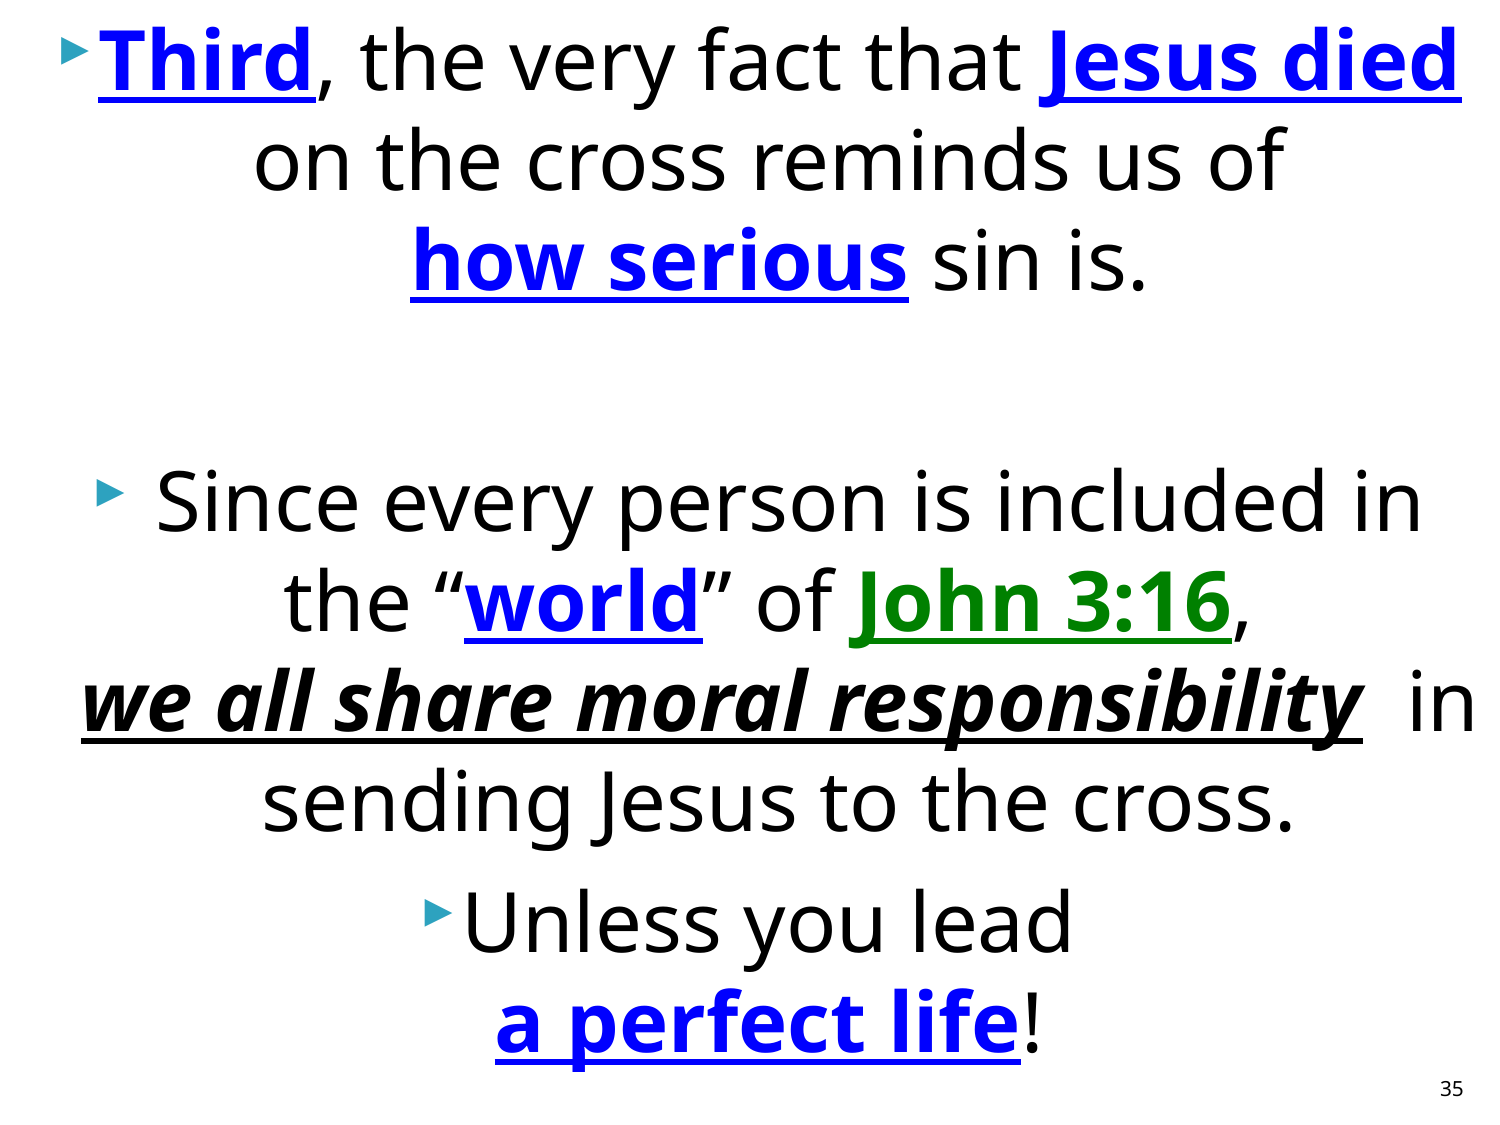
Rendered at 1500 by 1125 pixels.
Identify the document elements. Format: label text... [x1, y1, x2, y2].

list Third, the very fact that Jesus died on the cross reminds us of how serious sin is. Since every person is included in the “world” of John 3:16, we all share moral responsibility in sending Jesus to the cross. Unless you lead a perfect life! [0, 0, 1500, 1125]
slide_number <number> [1418, 1051, 1479, 1112]
